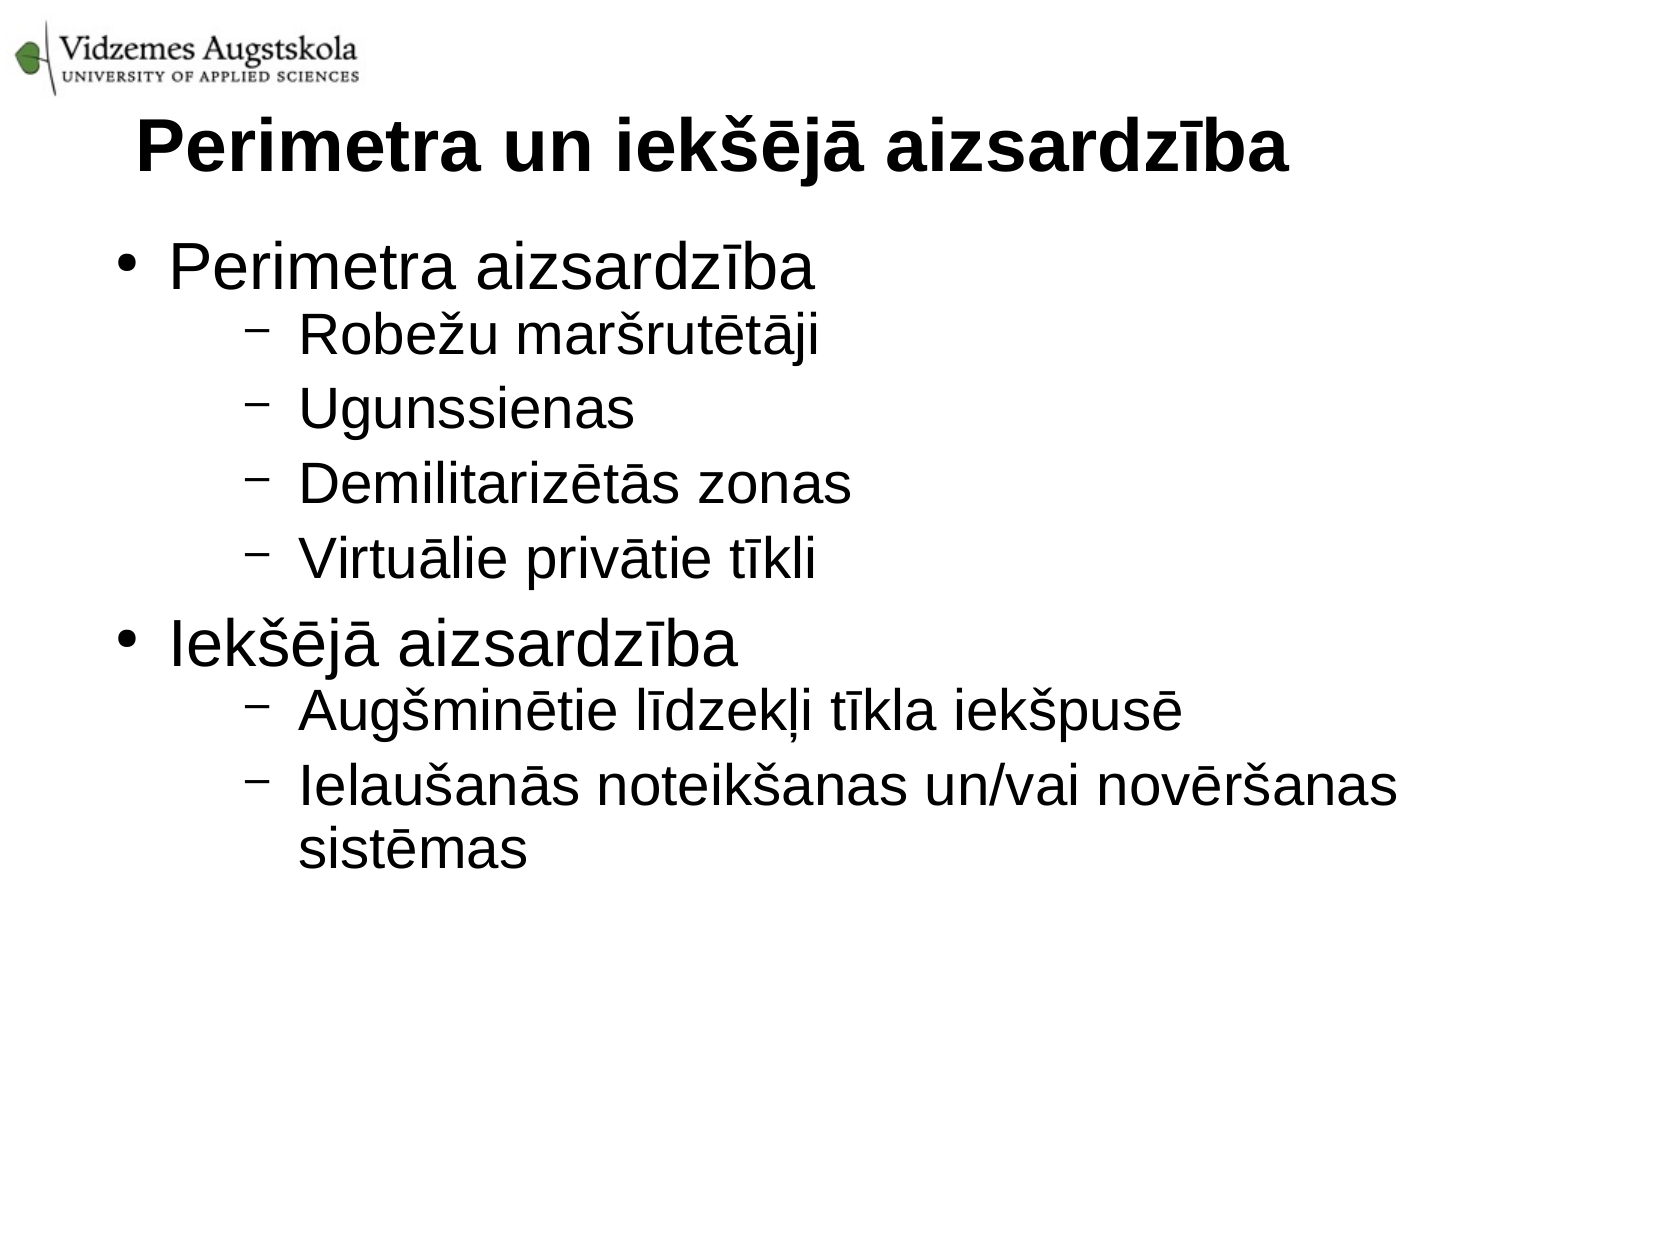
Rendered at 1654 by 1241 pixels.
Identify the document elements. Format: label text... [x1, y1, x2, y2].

list Perimetra aizsardzība Robežu maršrutētāji Ugunssienas Demilitarizētās zonas Virtuālie privātie tīkli Iekšējā aizsardzība Augšminētie līdzekļi tīkla iekšpusē Ielaušanās noteikšanas un/vai novēršanas sistēmas [82, 224, 1569, 1107]
picture [5, 2, 368, 113]
title Perimetra un iekšējā aizsardzība [94, 96, 1512, 195]
